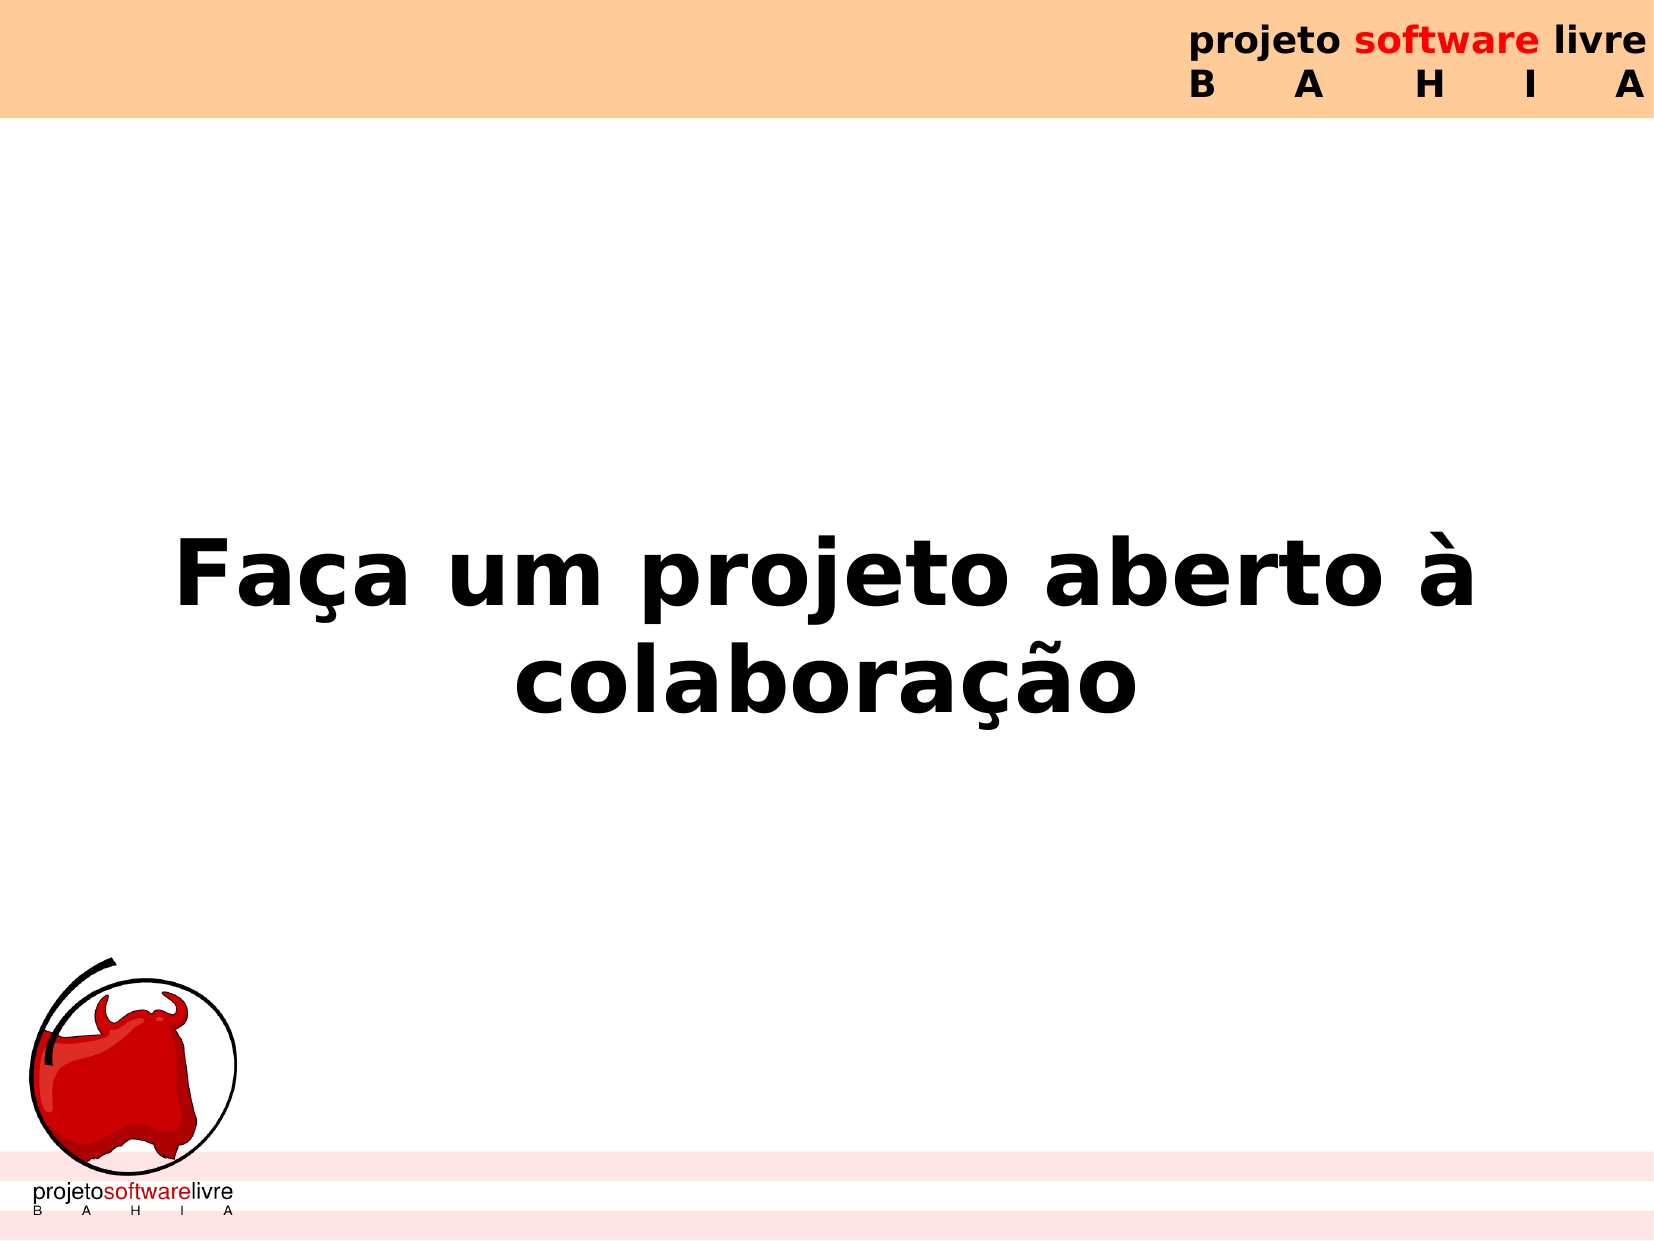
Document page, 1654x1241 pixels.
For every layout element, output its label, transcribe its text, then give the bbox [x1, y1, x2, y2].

picture [29, 957, 237, 1215]
title Faça um projeto aberto à colaboração [82, 501, 1571, 753]
